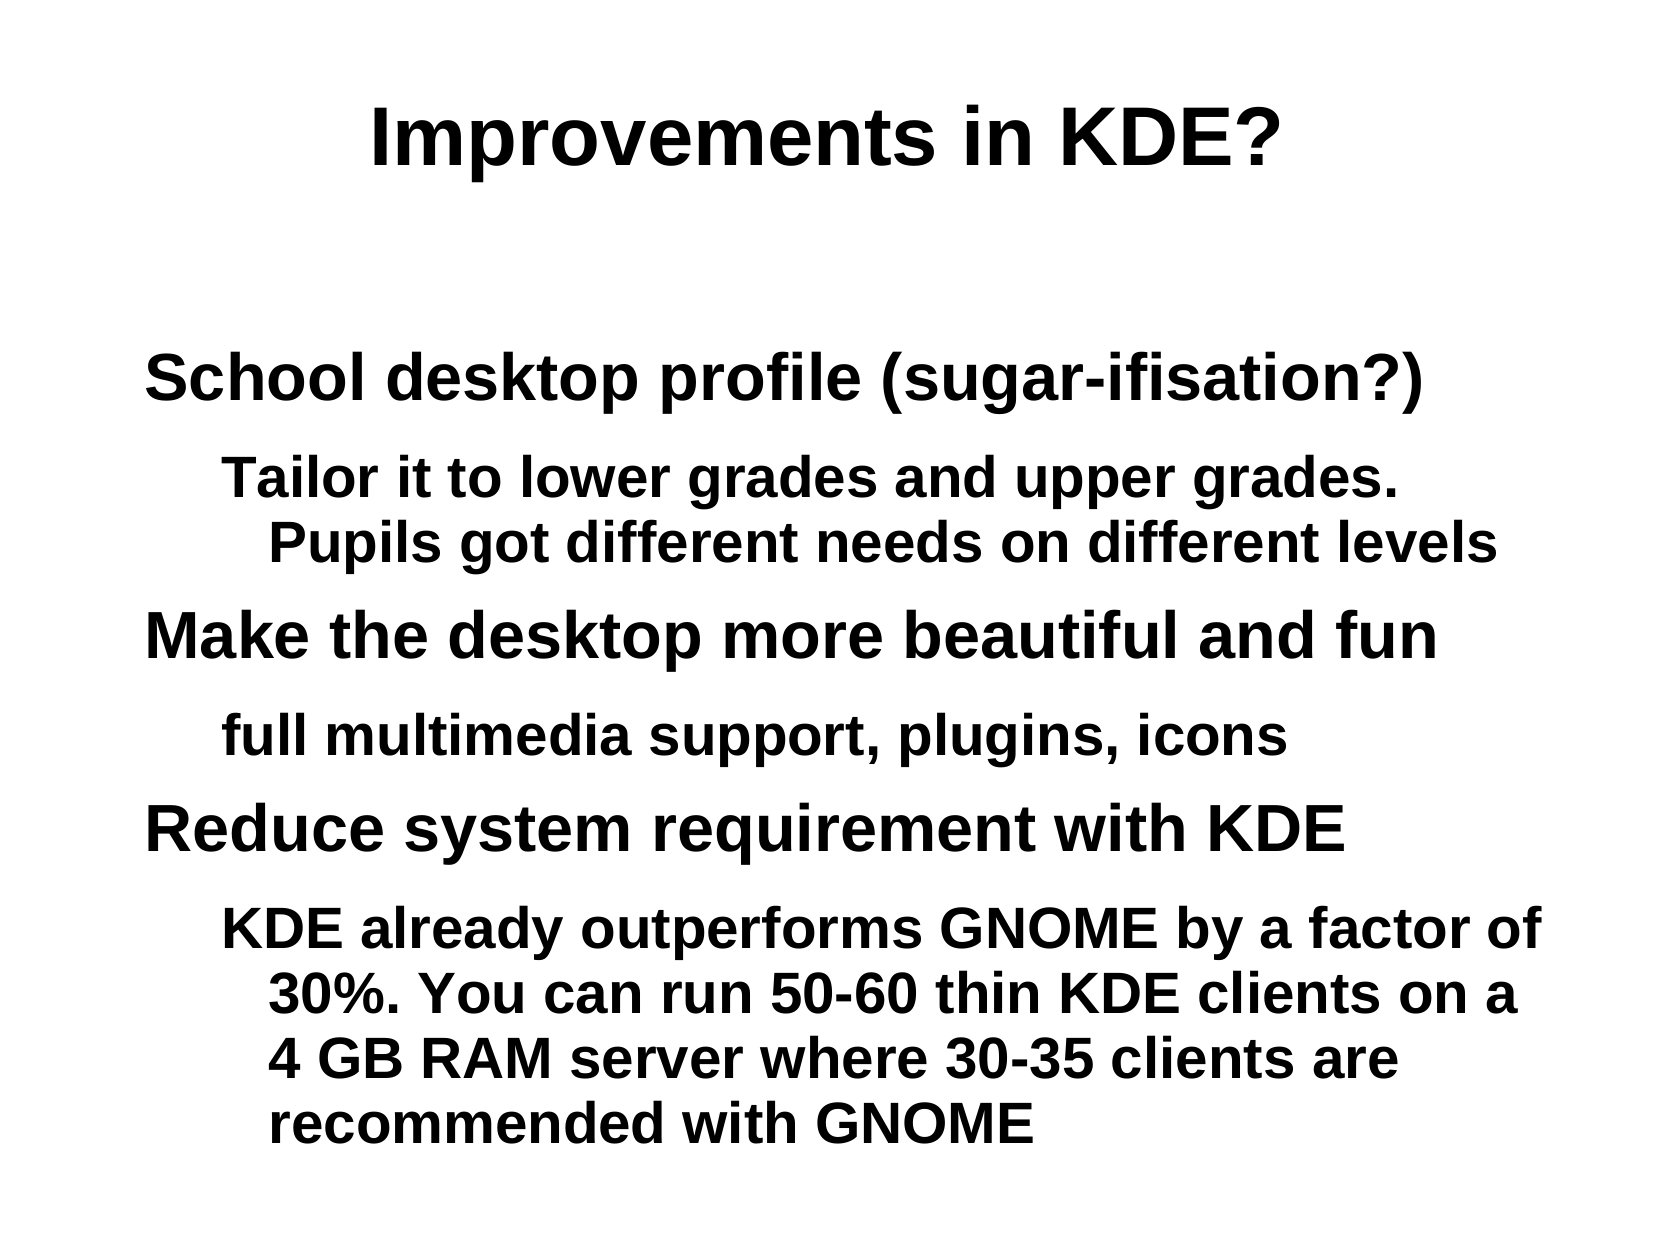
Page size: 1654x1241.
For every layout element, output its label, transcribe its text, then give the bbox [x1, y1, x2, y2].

list School desktop profile (sugar-ifisation?) Tailor it to lower grades and upper grades. Pupils got different needs on different levels Make the desktop more beautiful and fun full multimedia support, plugins, icons Reduce system requirement with KDE KDE already outperforms GNOME by a factor of 30%. You can run 50-60 thin KDE clients on a 4 GB RAM server where 30-35 clients are recommended with GNOME [126, 340, 1549, 1156]
title Improvements in KDE? [121, 32, 1534, 242]
